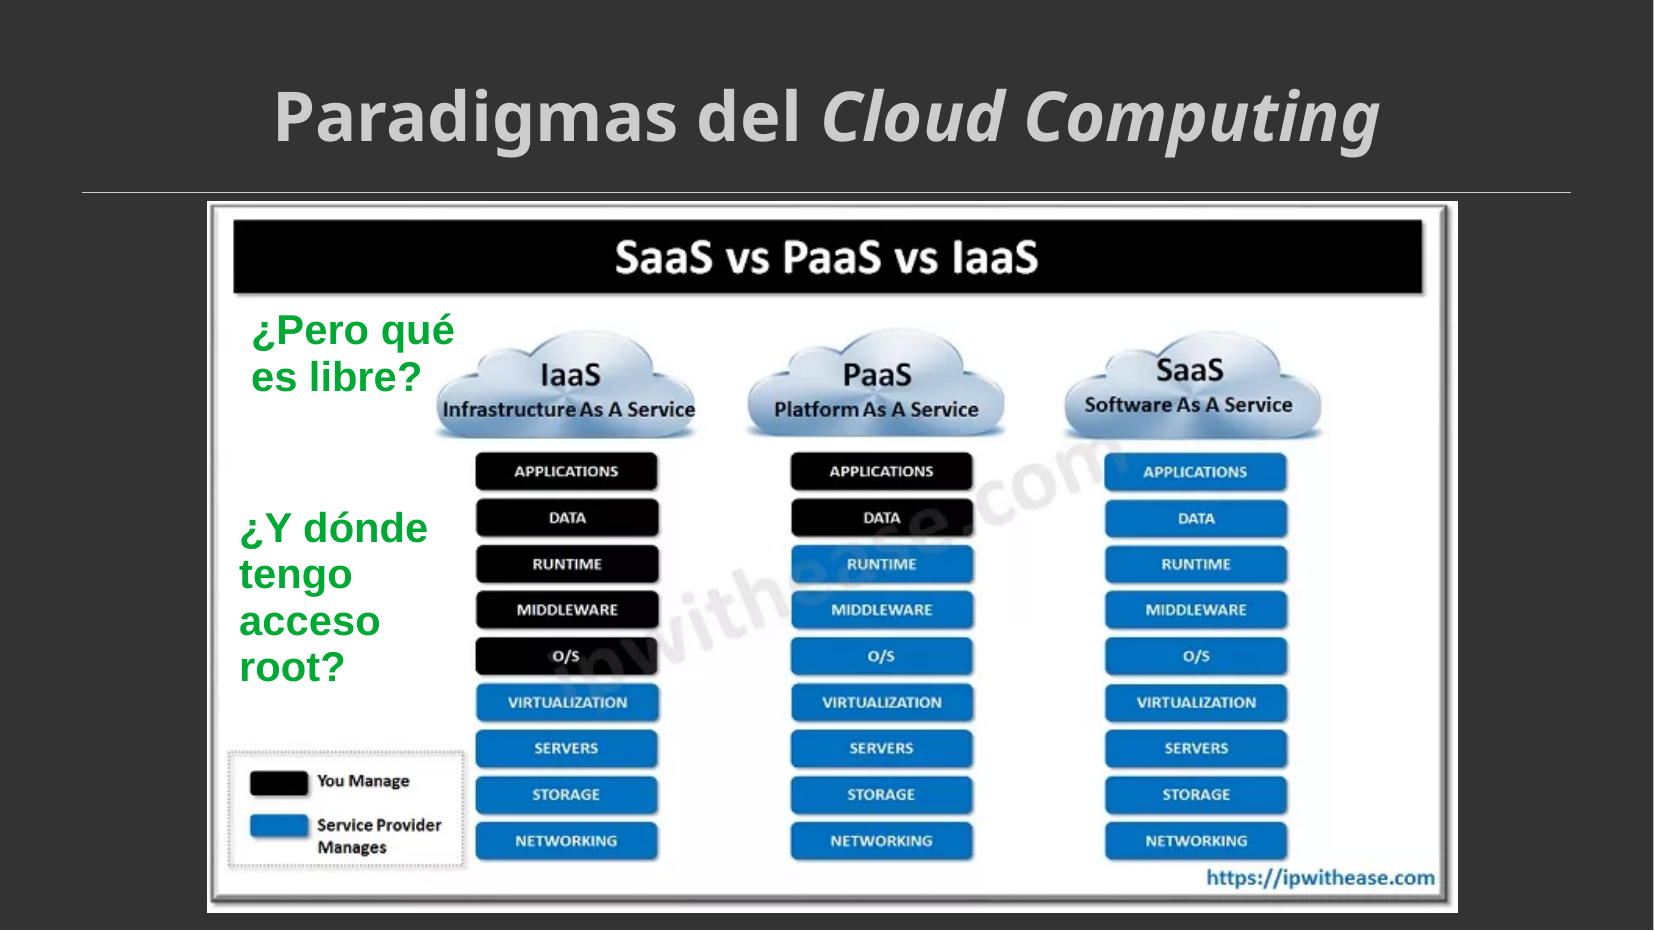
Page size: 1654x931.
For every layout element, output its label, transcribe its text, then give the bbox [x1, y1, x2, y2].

text_box ¿Pero qué es libre? [236, 299, 497, 426]
text_box ¿Y dónde tengo acceso root? [224, 497, 473, 733]
title Paradigmas del Cloud Computing [82, 37, 1571, 193]
picture [207, 201, 1458, 913]
